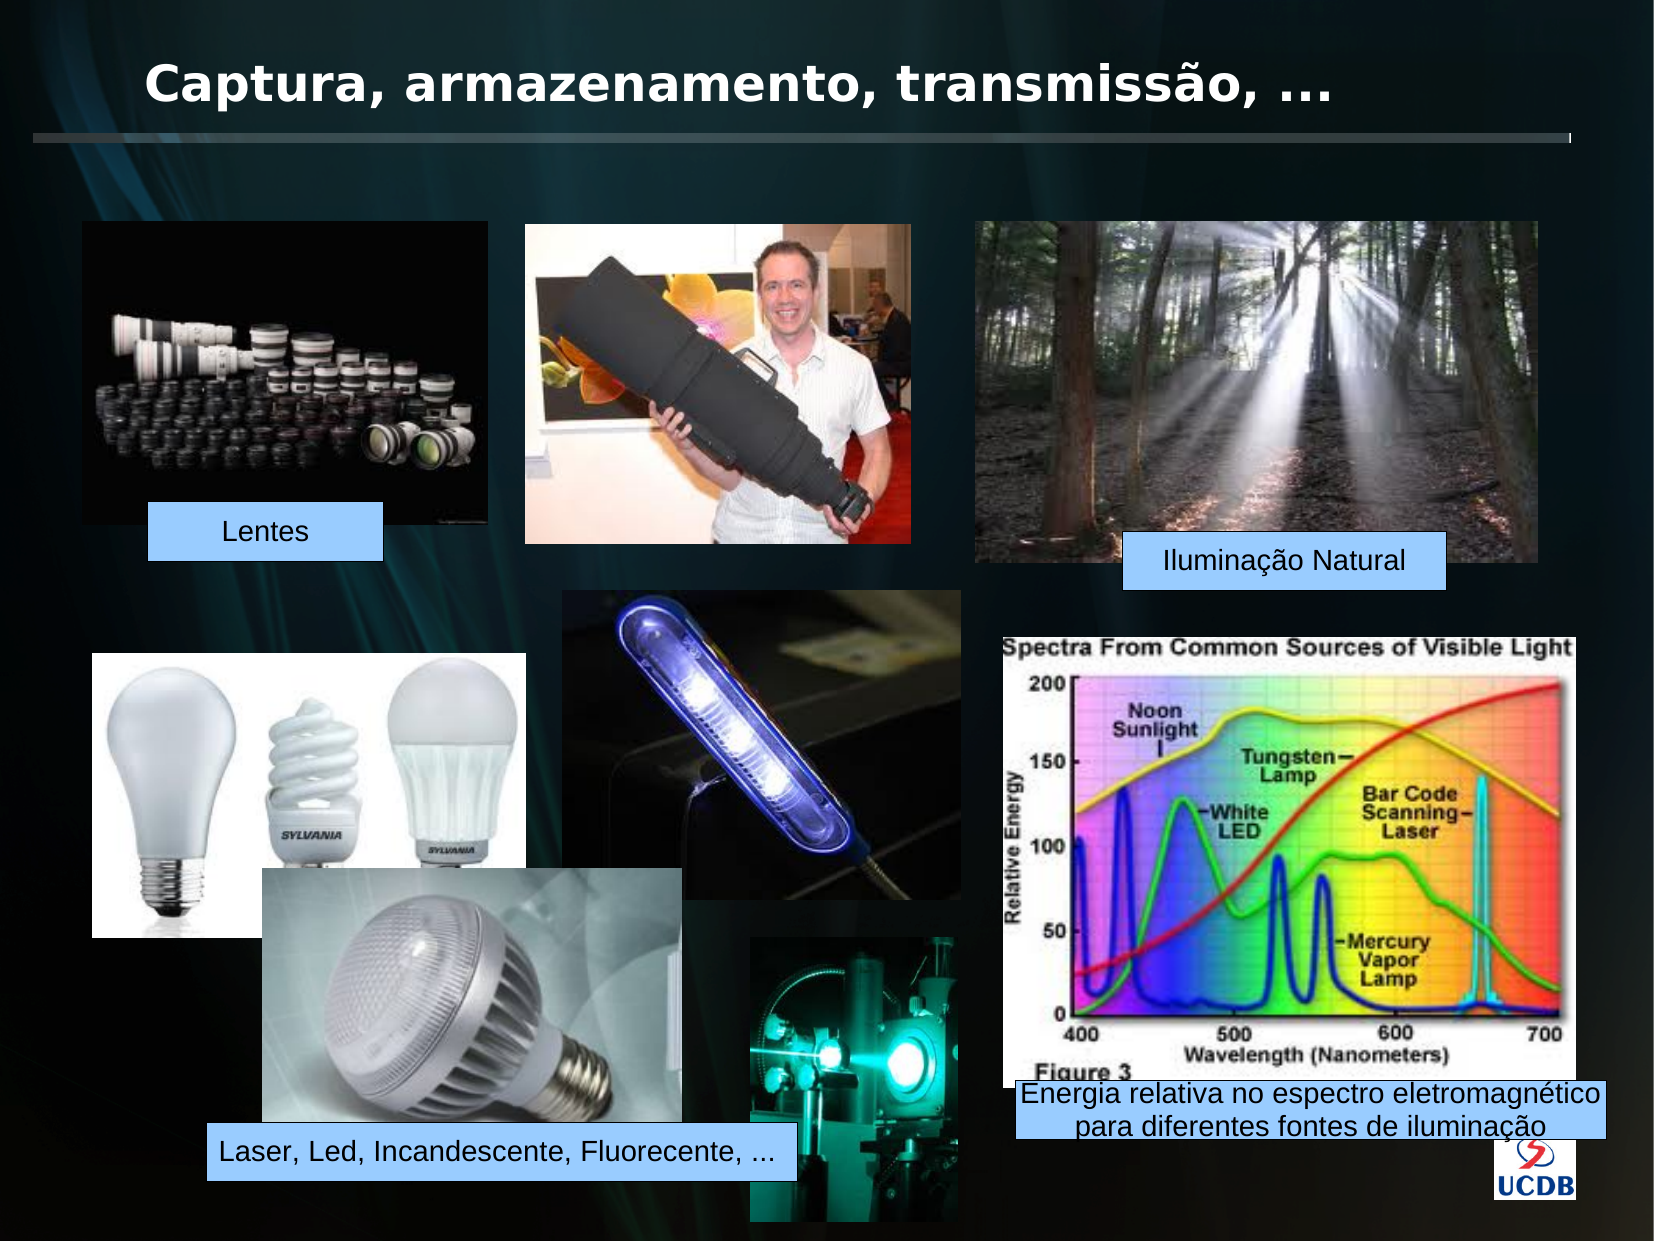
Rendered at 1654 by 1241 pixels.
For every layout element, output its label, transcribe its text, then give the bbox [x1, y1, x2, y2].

text_box Energia relativa no espectro eletromagnético para diferentes fontes de iluminação [1015, 1080, 1607, 1140]
text_box Lentes [147, 501, 384, 562]
text_box Iluminação Natural [1122, 531, 1447, 591]
text_box Laser, Led, Incandescente, Fluorecente, ... [206, 1122, 798, 1182]
picture [0, 0, 1654, 1241]
text_box Captura, armazenamento, transmissão, ... [129, 45, 1351, 119]
